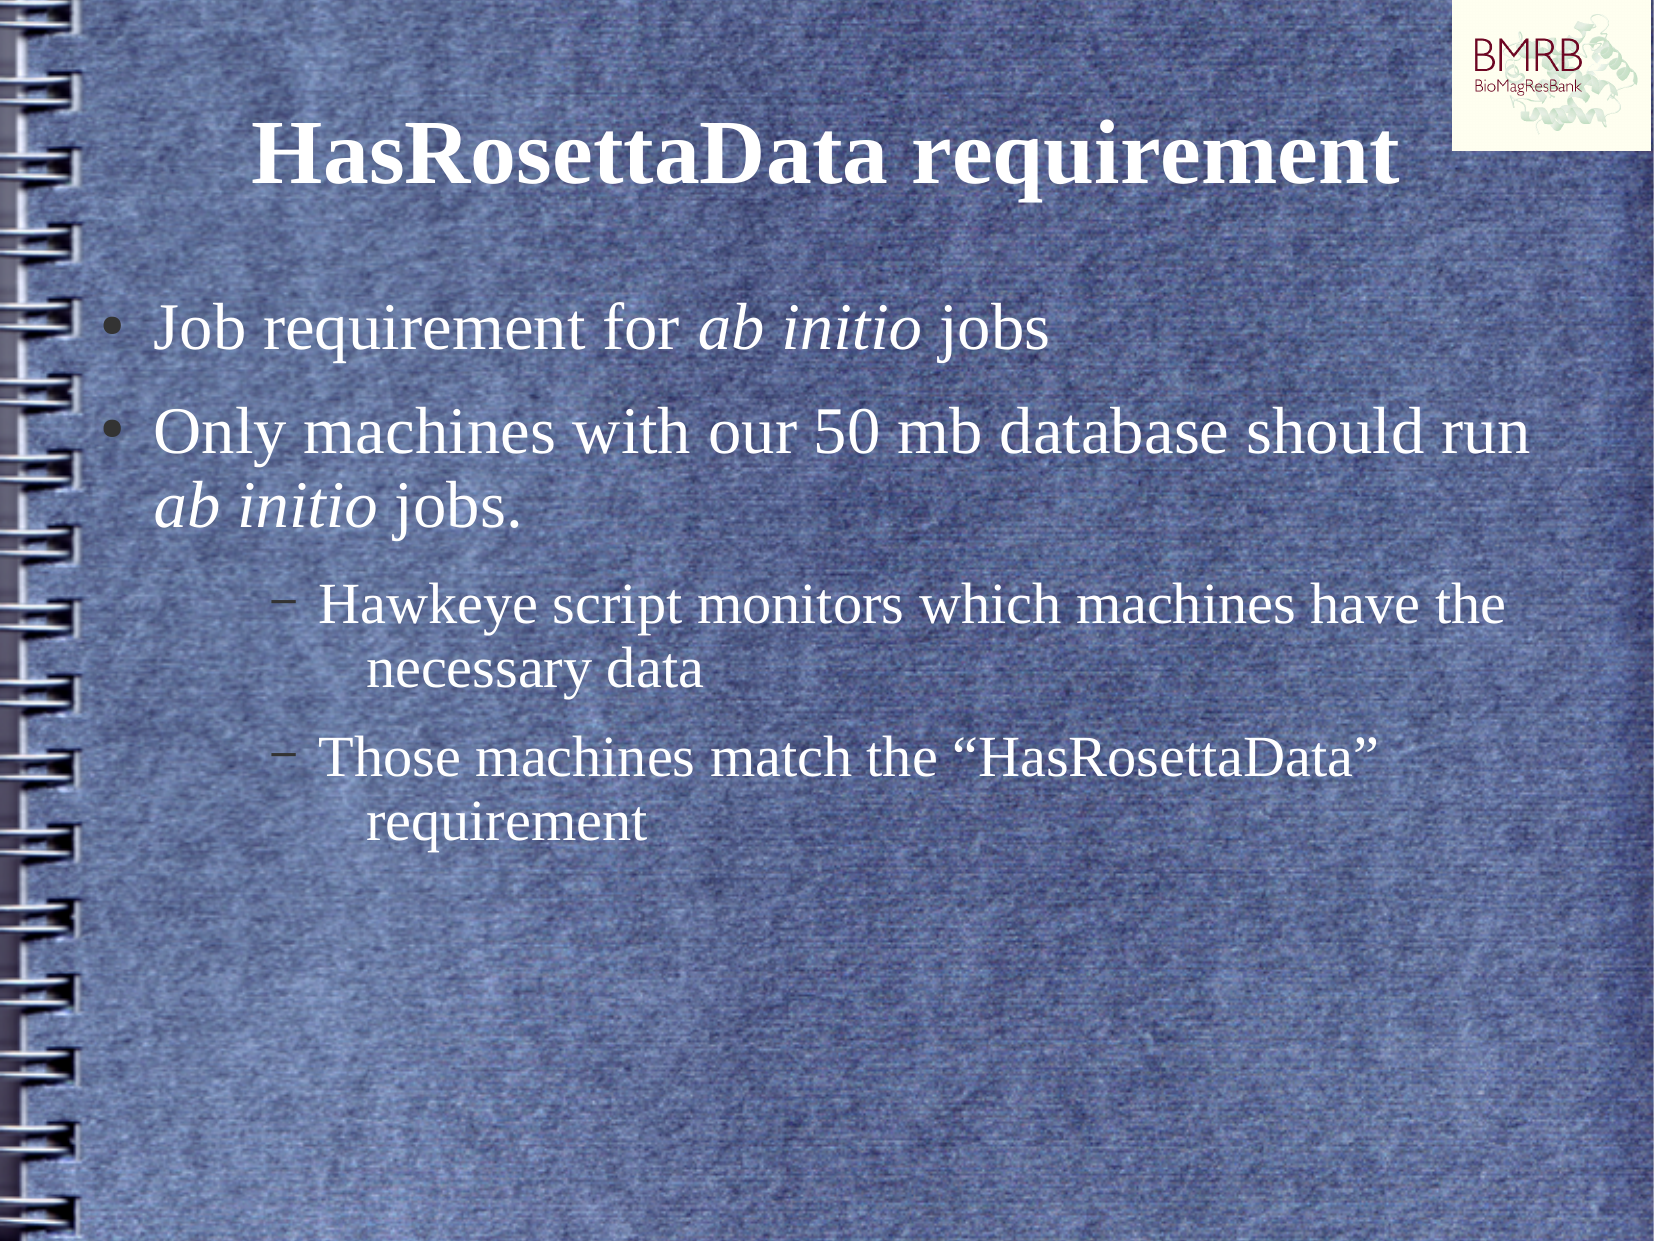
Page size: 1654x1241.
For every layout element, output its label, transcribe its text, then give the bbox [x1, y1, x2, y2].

picture [0, 0, 1654, 1241]
list Job requirement for ab initio jobs Only machines with our 50 mb database should run ab initio jobs. Hawkeye script monitors which machines have the necessary data Those machines match the “HasRosettaData” requirement [82, 290, 1571, 1109]
title HasRosettaData requirement [82, 49, 1571, 257]
